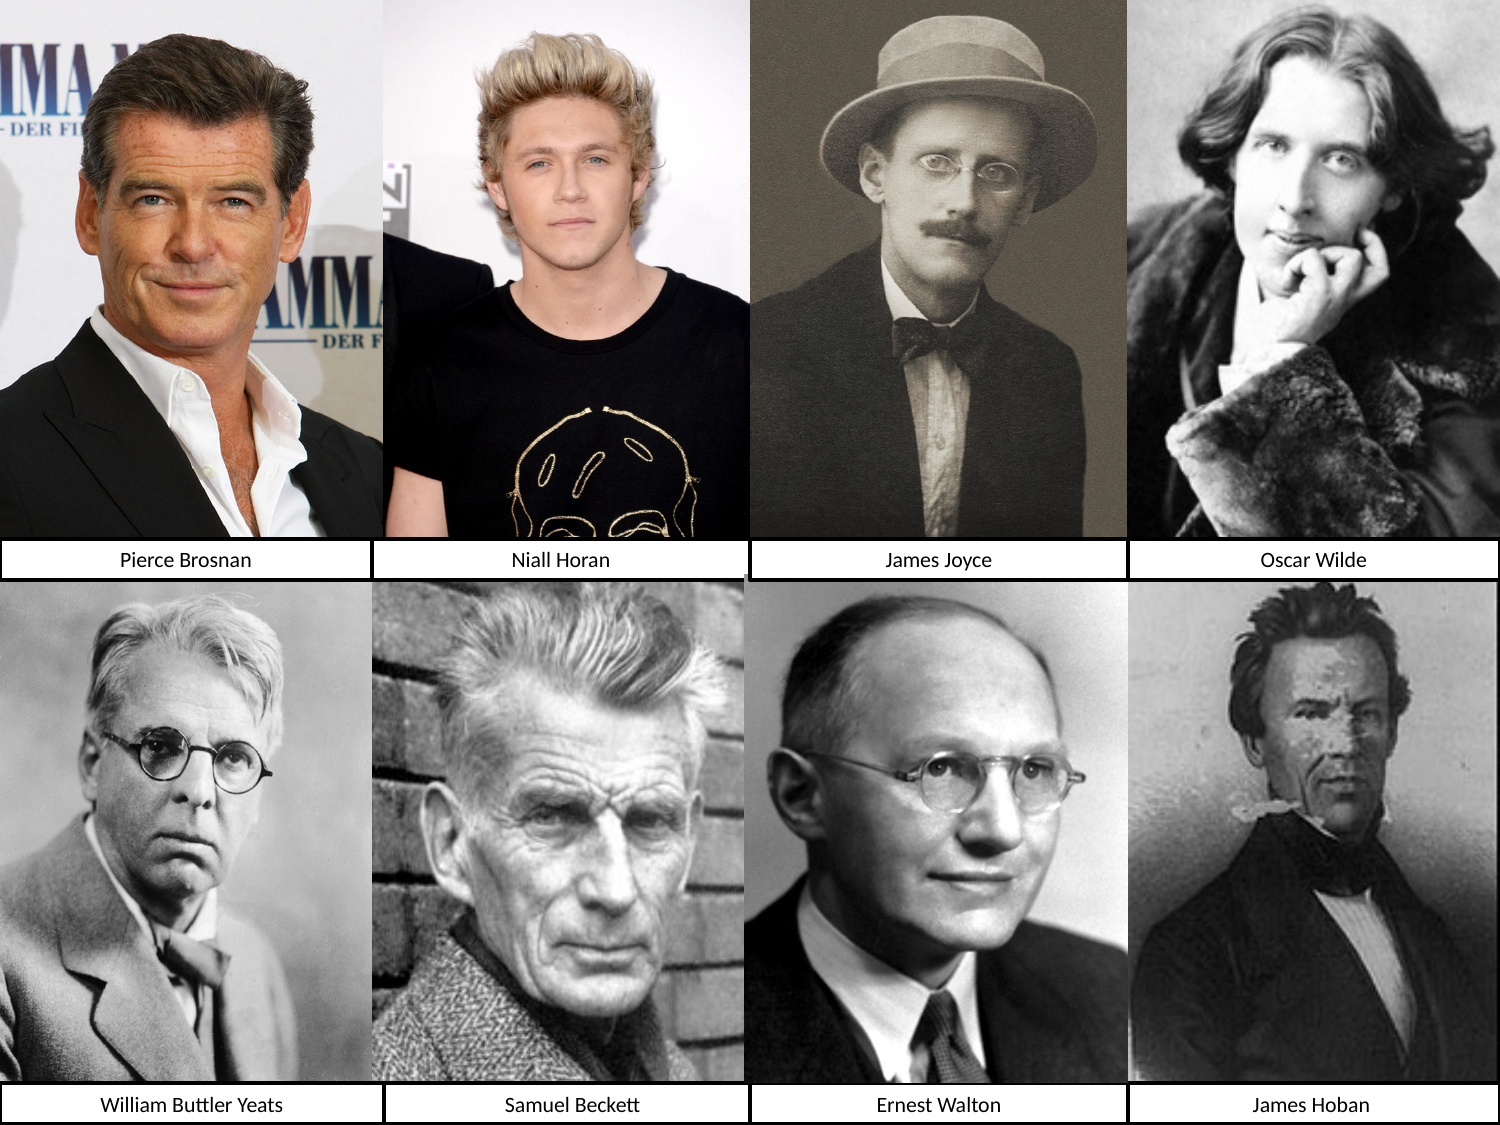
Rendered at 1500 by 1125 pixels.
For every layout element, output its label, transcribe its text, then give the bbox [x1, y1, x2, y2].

picture [0, 574, 1500, 1083]
text_box Niall Horan [372, 538, 750, 580]
text_box Samuel Beckett [383, 1083, 750, 1125]
text_box James Joyce [750, 538, 1128, 580]
text_box Ernest Walton [750, 1083, 1127, 1125]
text_box Pierce Brosnan [0, 538, 372, 580]
text_box William Buttler Yeats [0, 1083, 383, 1125]
picture [0, 0, 1500, 538]
text_box Oscar Wilde [1128, 538, 1500, 580]
text_box James Hoban [1127, 1083, 1500, 1125]
